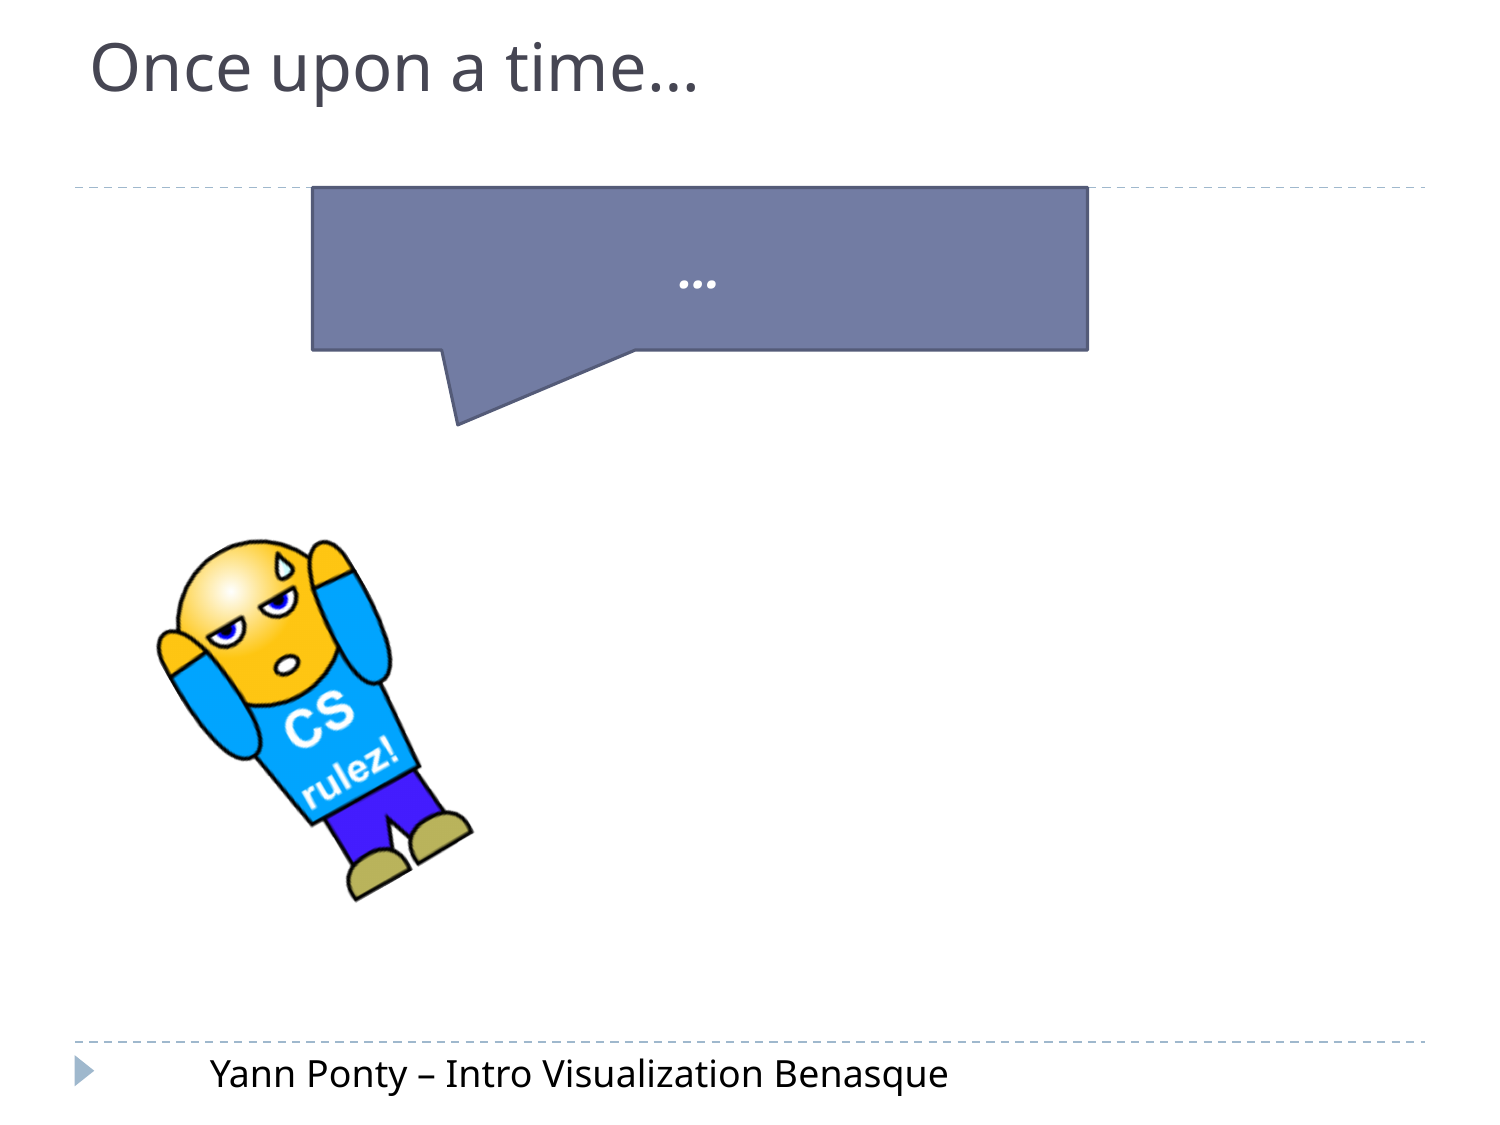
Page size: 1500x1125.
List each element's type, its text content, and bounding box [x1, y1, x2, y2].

text_box … [312, 187, 1088, 425]
title Once upon a time… [75, 17, 1300, 113]
picture [125, 495, 500, 928]
